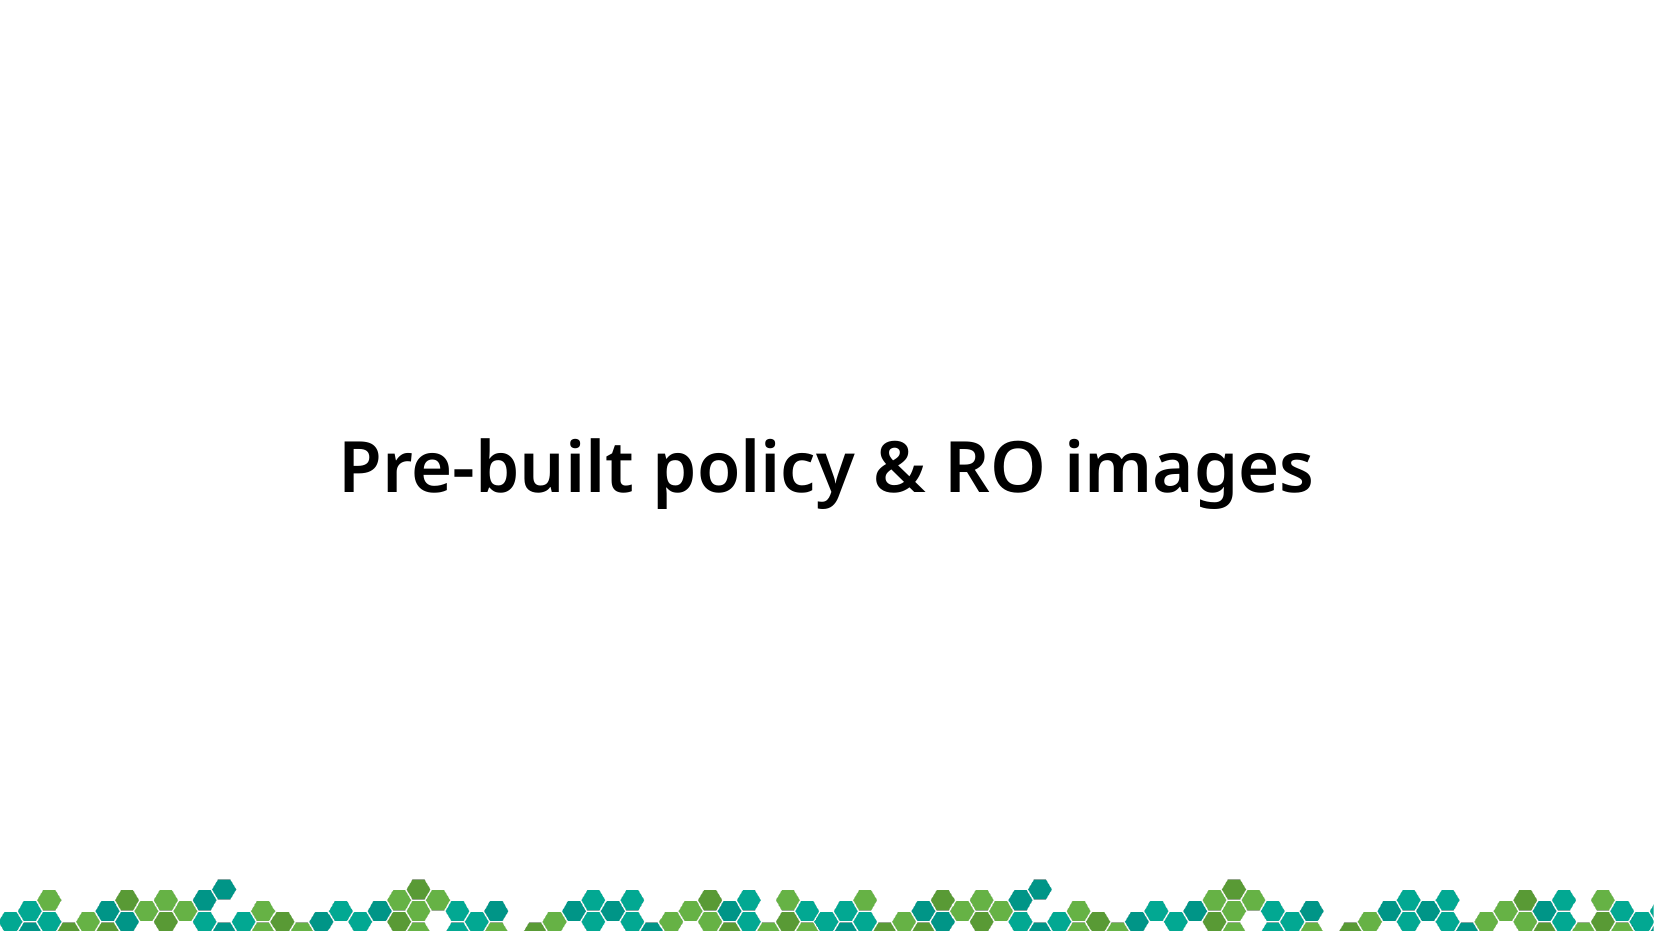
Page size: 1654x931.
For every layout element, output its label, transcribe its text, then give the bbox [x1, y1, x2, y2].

picture [0, 871, 1654, 931]
title Pre-built policy & RO images [82, 387, 1571, 543]
